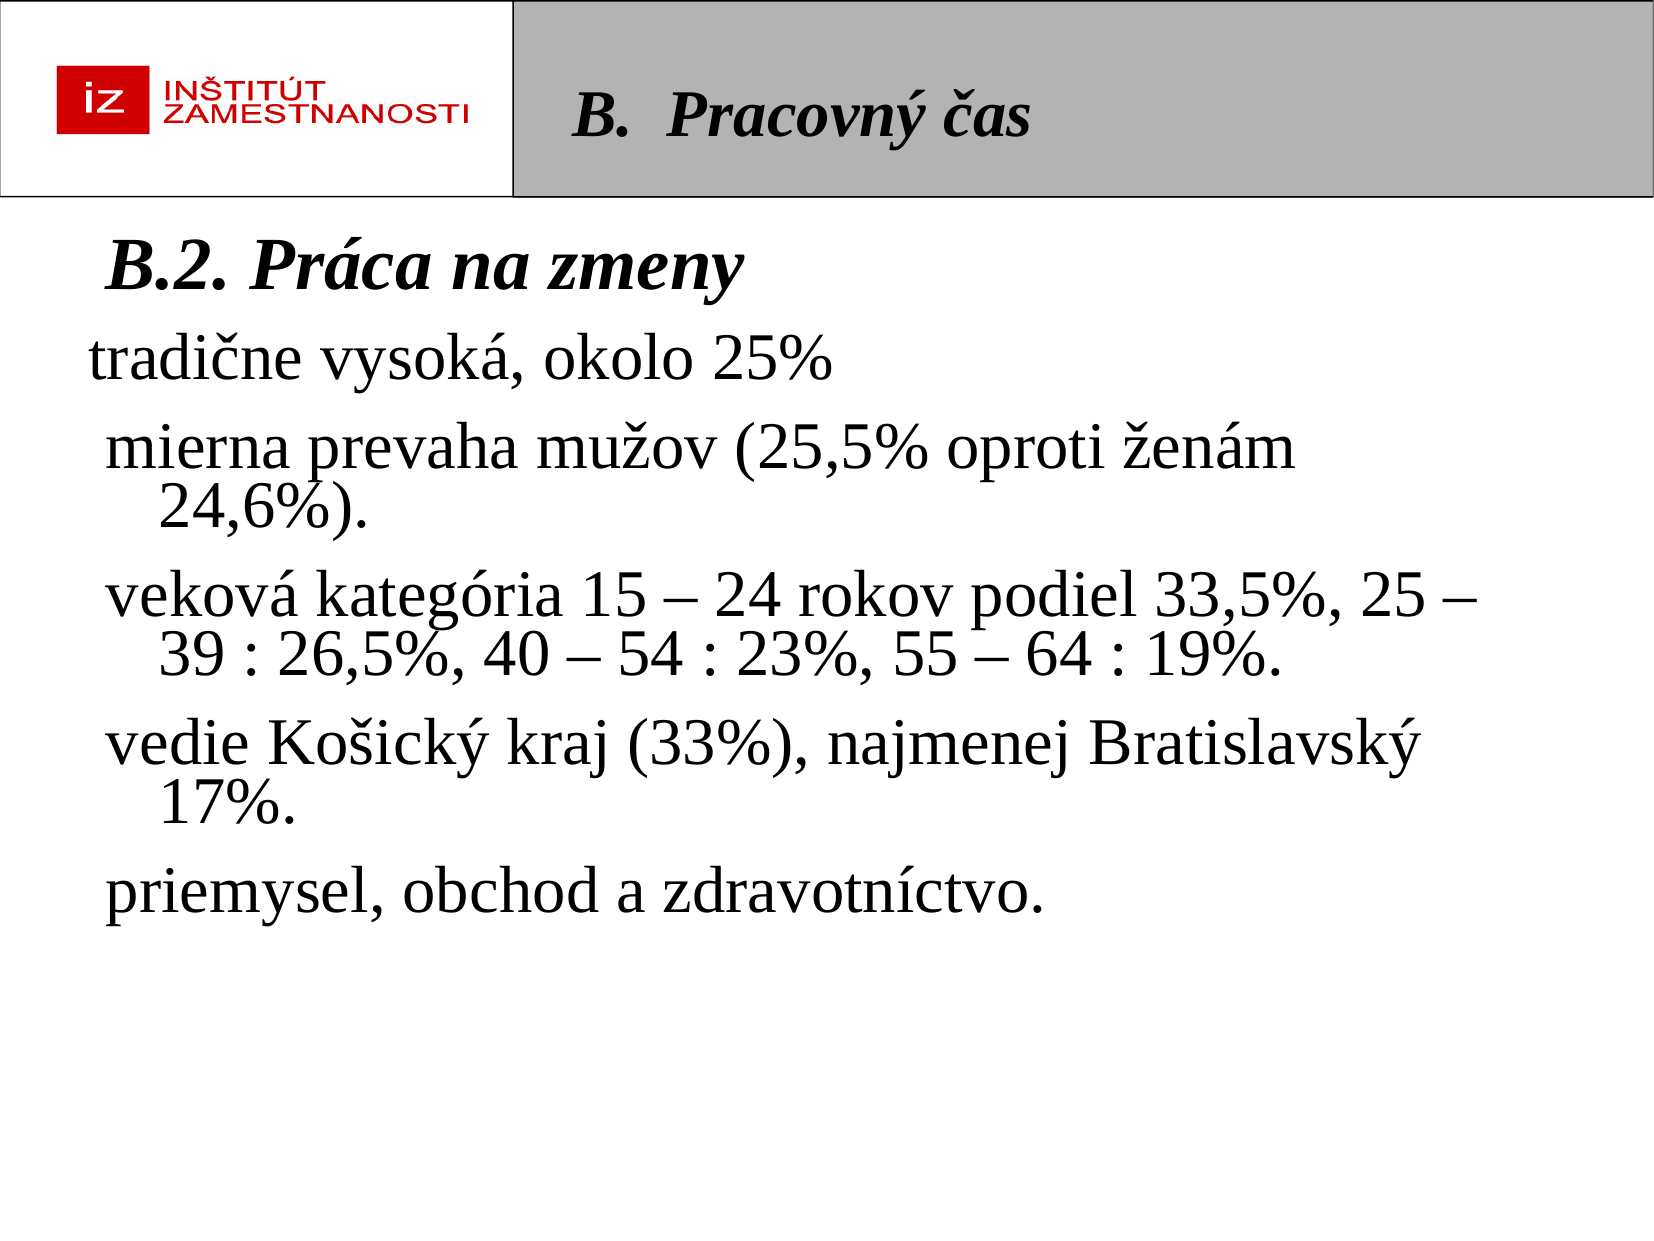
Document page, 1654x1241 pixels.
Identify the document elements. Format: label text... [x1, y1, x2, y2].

picture [5, 6, 513, 190]
text_box B. Pracovný čas [555, 88, 1063, 163]
list B.2. Práca na zmeny tradične vysoká, okolo 25% mierna prevaha mužov (25,5% oproti ženám 24,6%). veková kategória 15 – 24 rokov podiel 33,5%, 25 – 39 : 26,5%, 40 – 54 : 23%, 55 – 64 : 19%. vedie Košický kraj (33%), najmenej Bratislavský 17%. priemysel, obchod a zdravotníctvo. [88, 236, 1501, 1018]
text_box [0, 0, 1654, 197]
